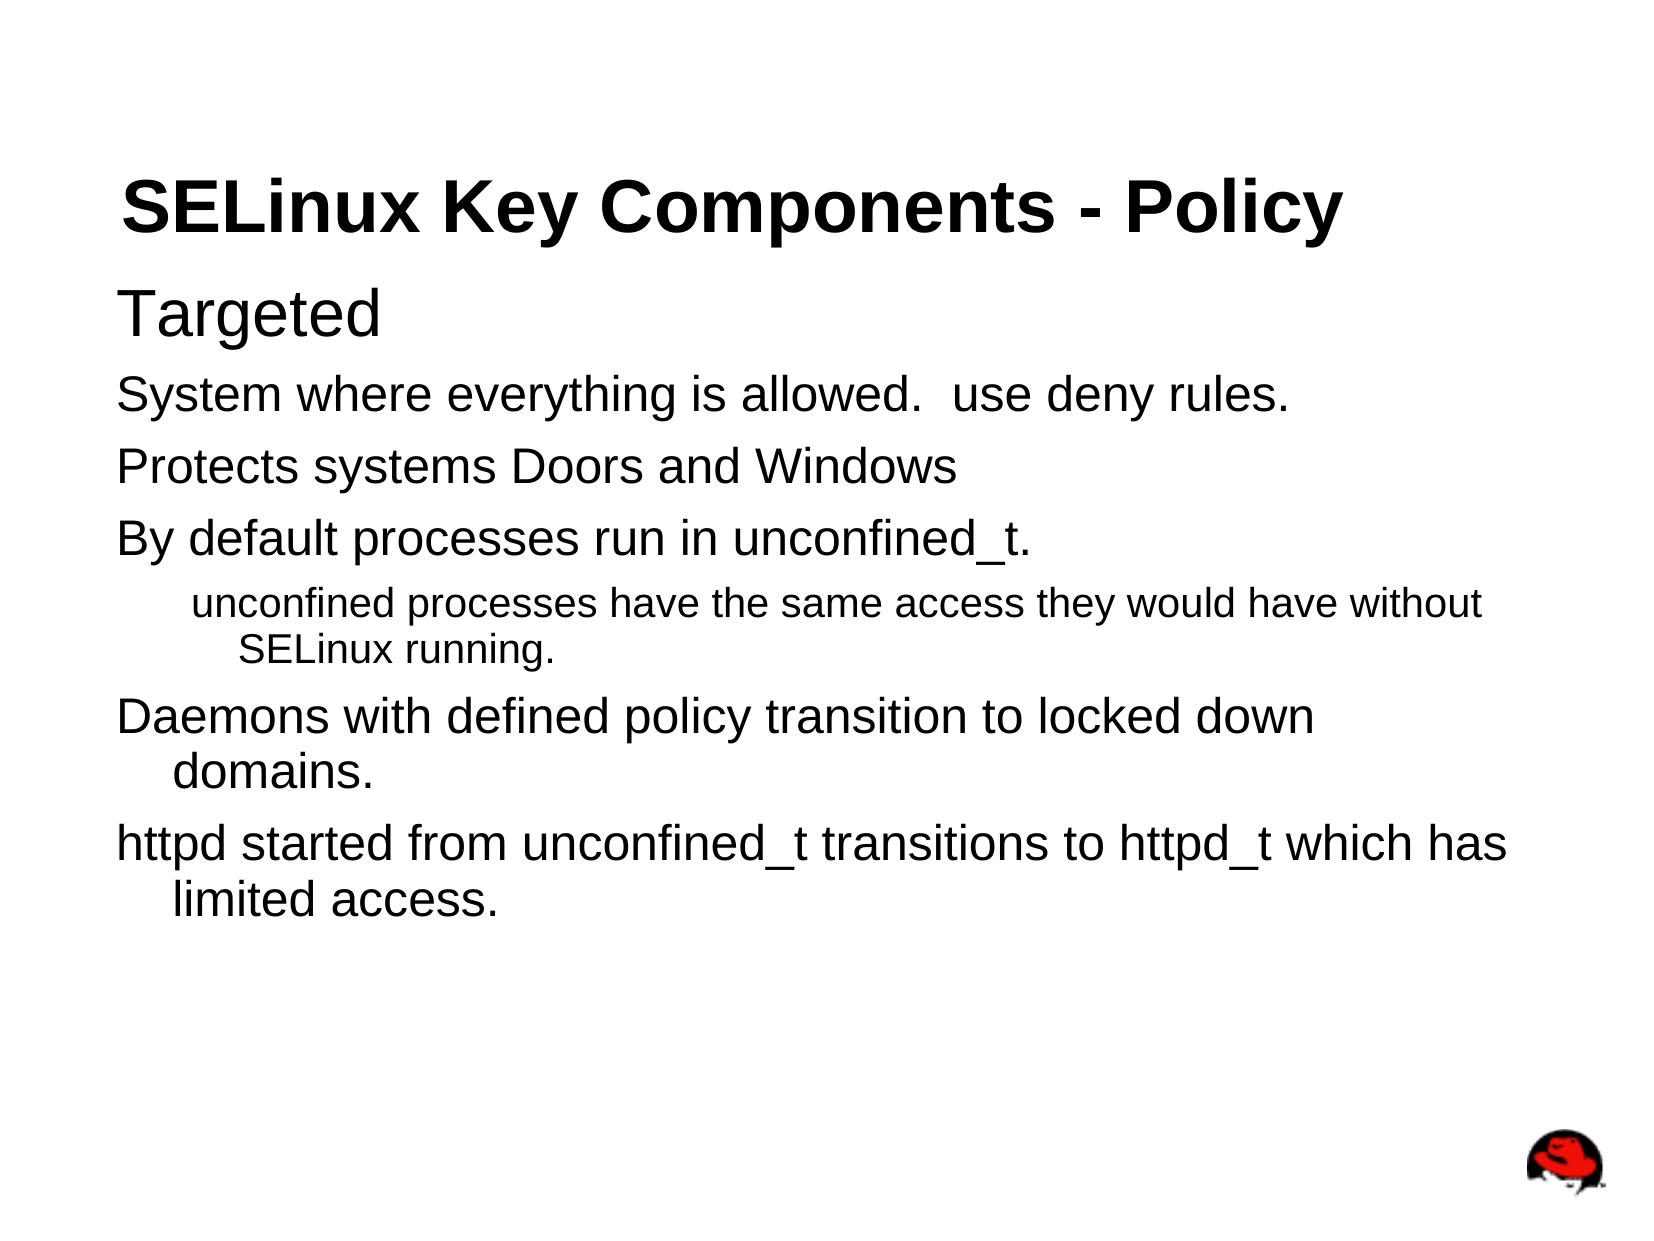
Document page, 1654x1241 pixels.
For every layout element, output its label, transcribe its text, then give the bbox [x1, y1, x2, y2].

picture [1527, 1129, 1606, 1207]
title SELinux Key Components - Policy [121, 102, 1534, 310]
list Targeted System where everything is allowed. use deny rules. Protects systems Doors and Windows By default processes run in unconfined_t. unconfined processes have the same access they would have without SELinux running. Daemons with defined policy transition to locked down domains. httpd started from unconfined_t transitions to httpd_t which has limited access. [115, 276, 1529, 1188]
